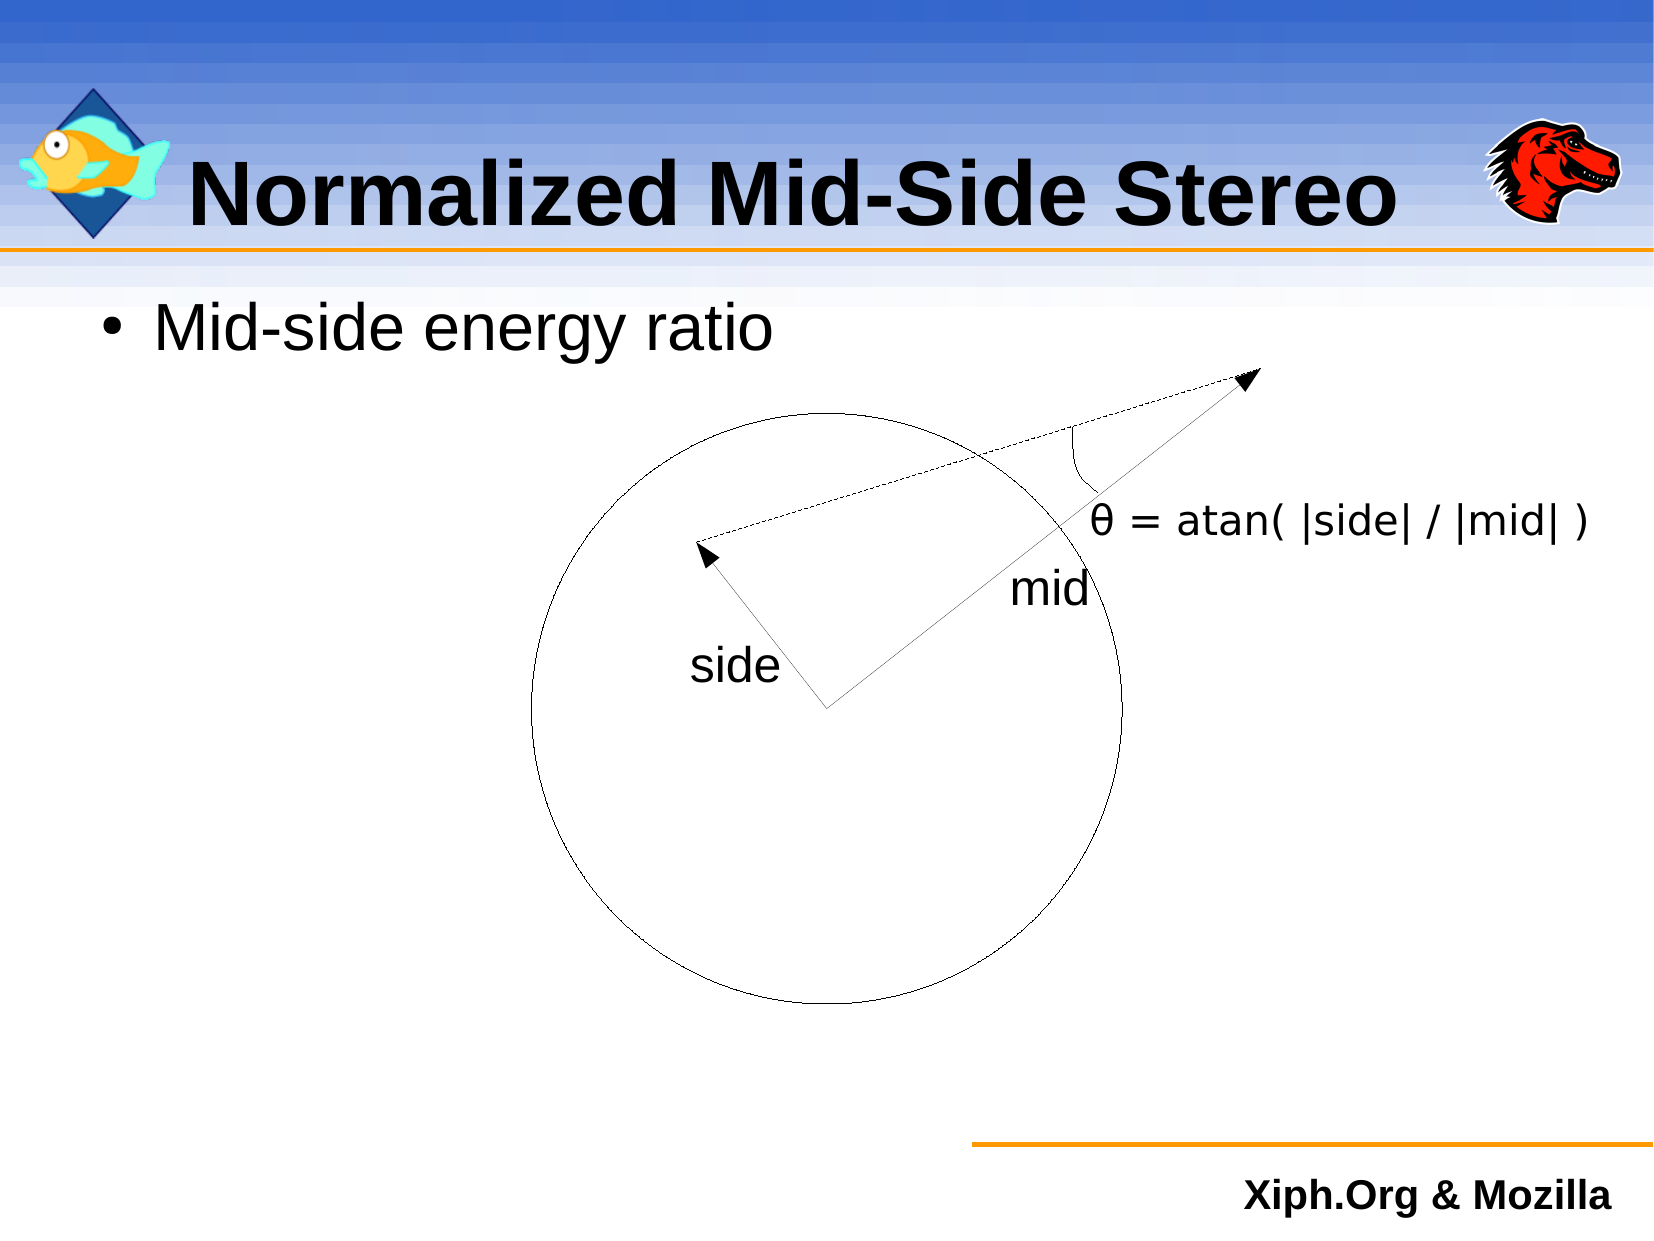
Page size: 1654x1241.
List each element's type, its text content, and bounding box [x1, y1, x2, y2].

text_box θ = atan( |side| / |mid| ) [1074, 489, 1605, 553]
picture [0, 252, 1654, 1241]
title Normalized Mid-Side Stereo [187, 37, 1501, 245]
list Mid-side energy ratio [82, 290, 1571, 1010]
picture [0, 0, 1654, 248]
text_box mid [994, 552, 1106, 624]
text_box side [675, 630, 797, 701]
list Mid-side energy ratio [1029, 516, 1074, 552]
